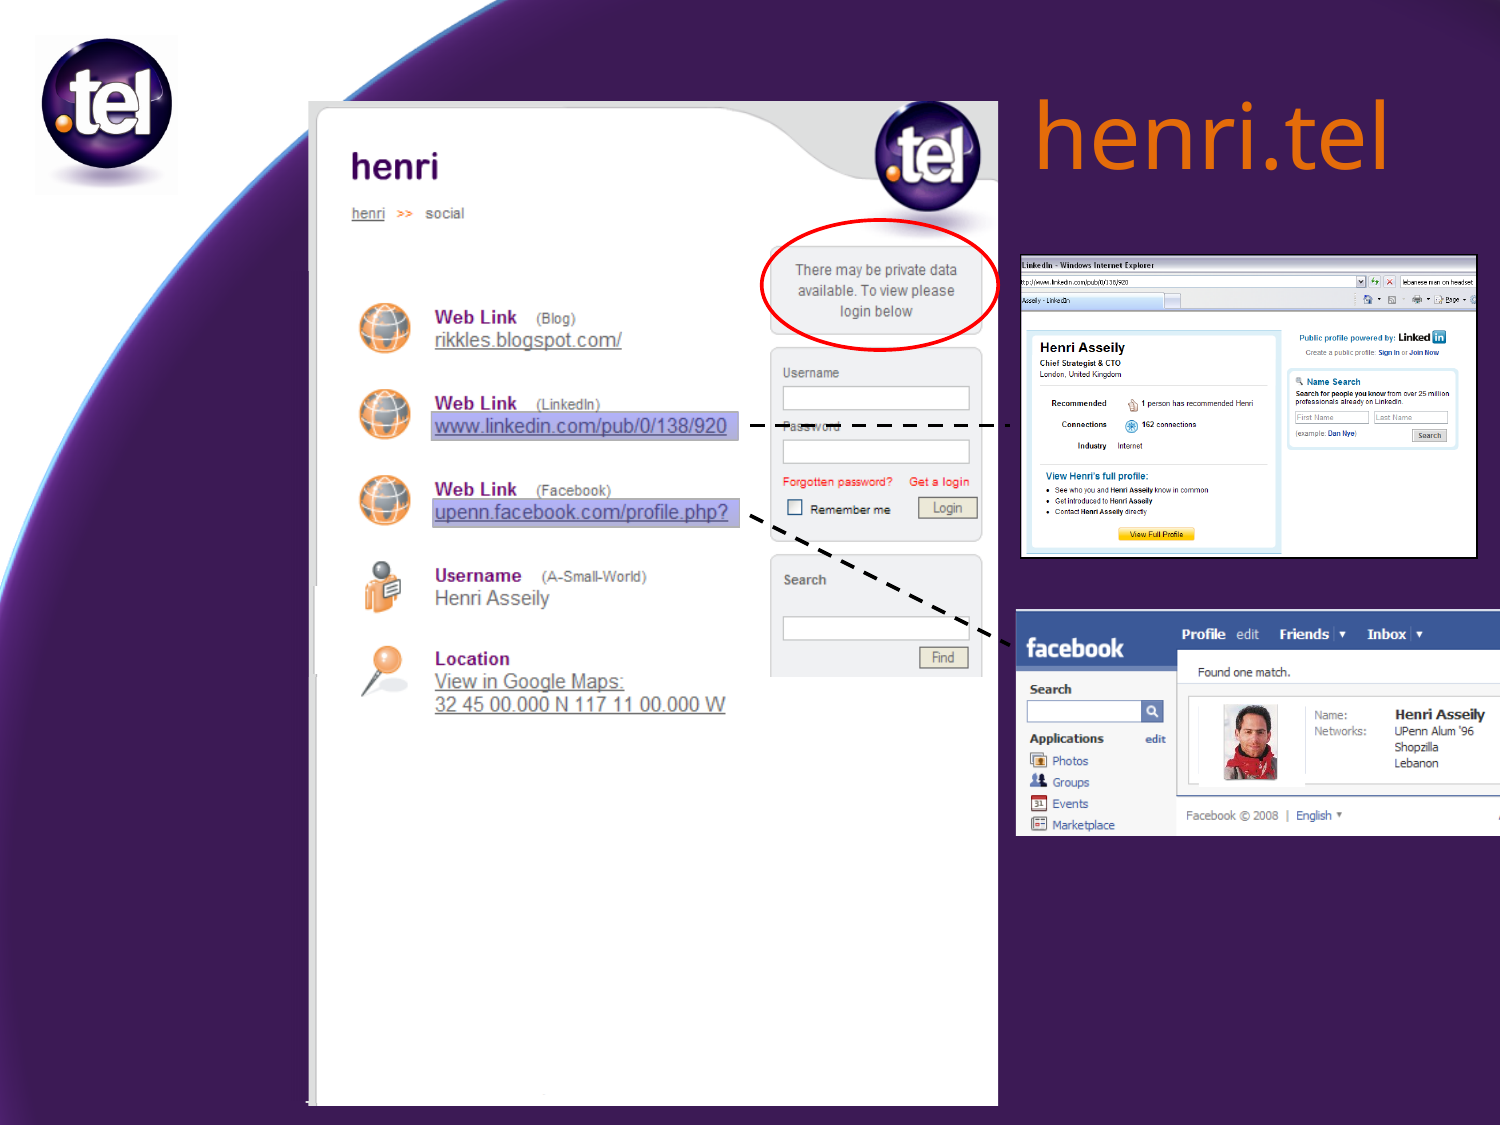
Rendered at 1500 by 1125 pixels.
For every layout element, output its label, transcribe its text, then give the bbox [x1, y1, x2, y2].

picture [0, 0, 1500, 1125]
text_box henri.tel [1018, 70, 1408, 196]
text_box [432, 498, 740, 528]
text_box [430, 411, 739, 441]
text_box [1198, 704, 1306, 787]
